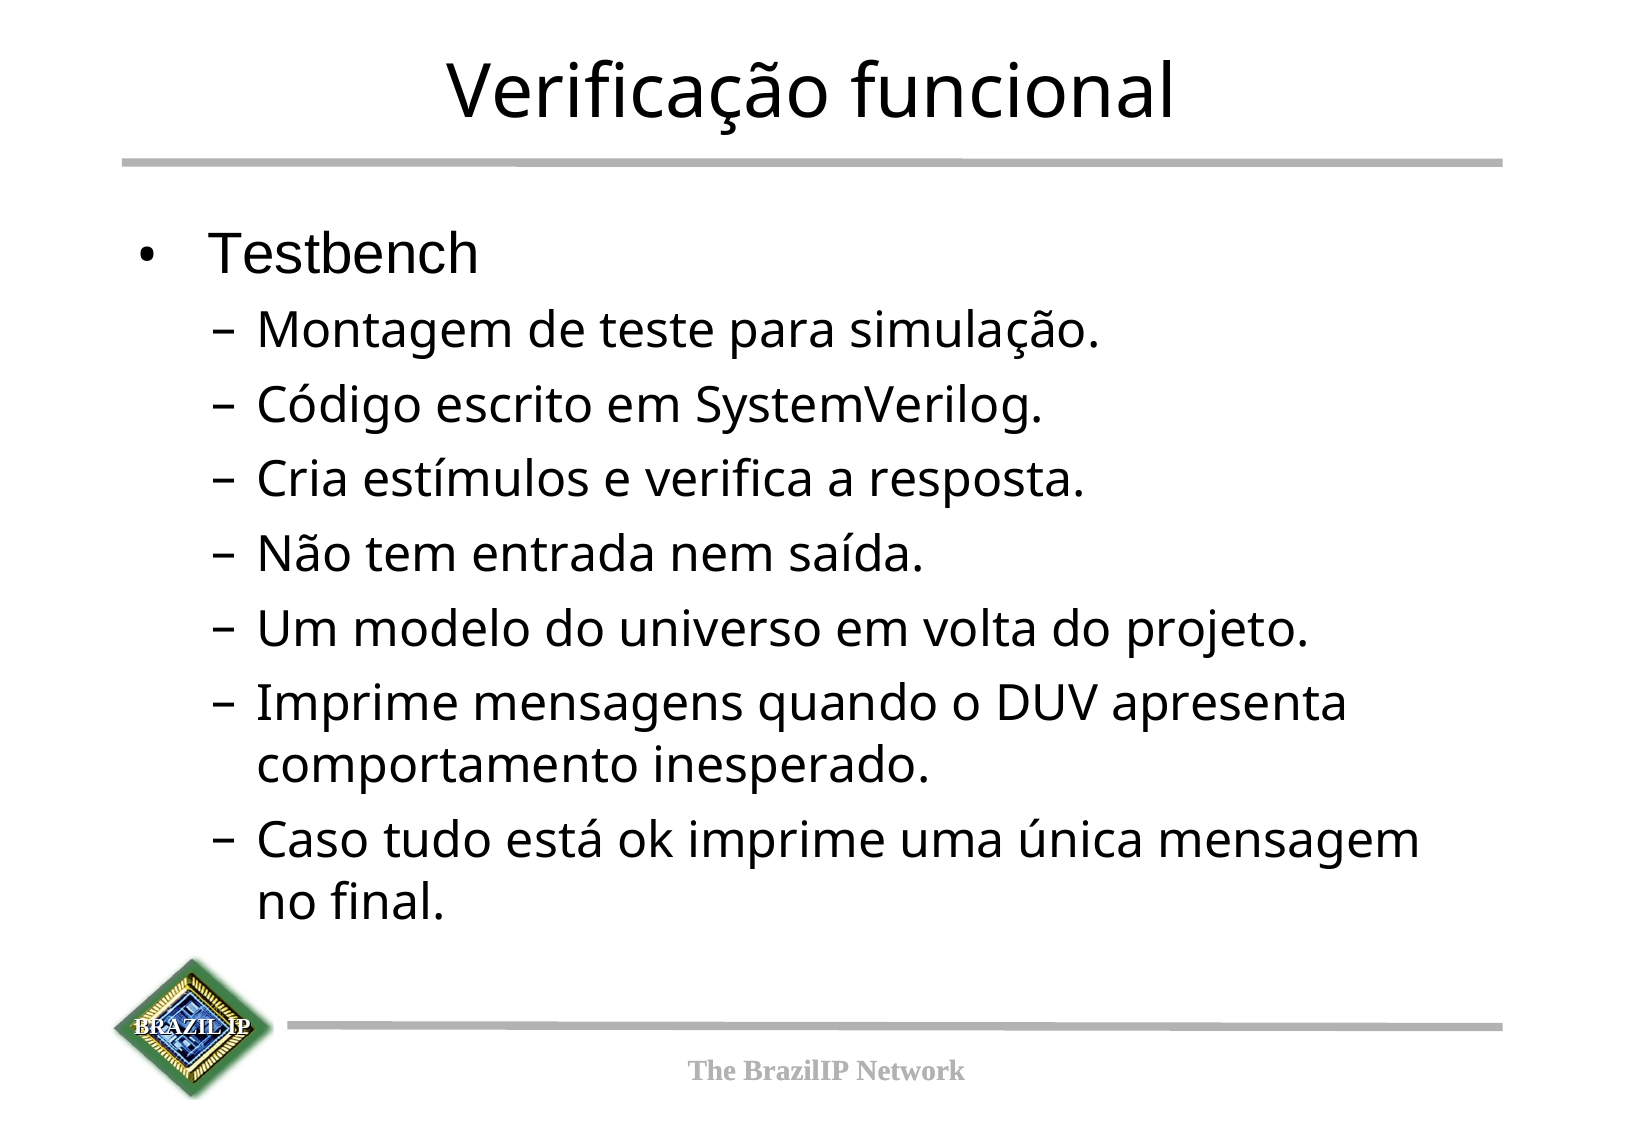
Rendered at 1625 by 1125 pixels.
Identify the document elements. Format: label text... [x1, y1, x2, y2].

picture [108, 953, 274, 1100]
title Verificação funcional [121, 0, 1502, 191]
list Testbench Montagem de teste para simulação. Código escrito em SystemVerilog. Cria estímulos e verifica a resposta. Não tem entrada nem saída. Um modelo do universo em volta do projeto. Imprime mensagens quando o DUV apresenta comportamento inesperado. Caso tudo está ok imprime uma única mensagem no final. [121, 212, 1487, 959]
